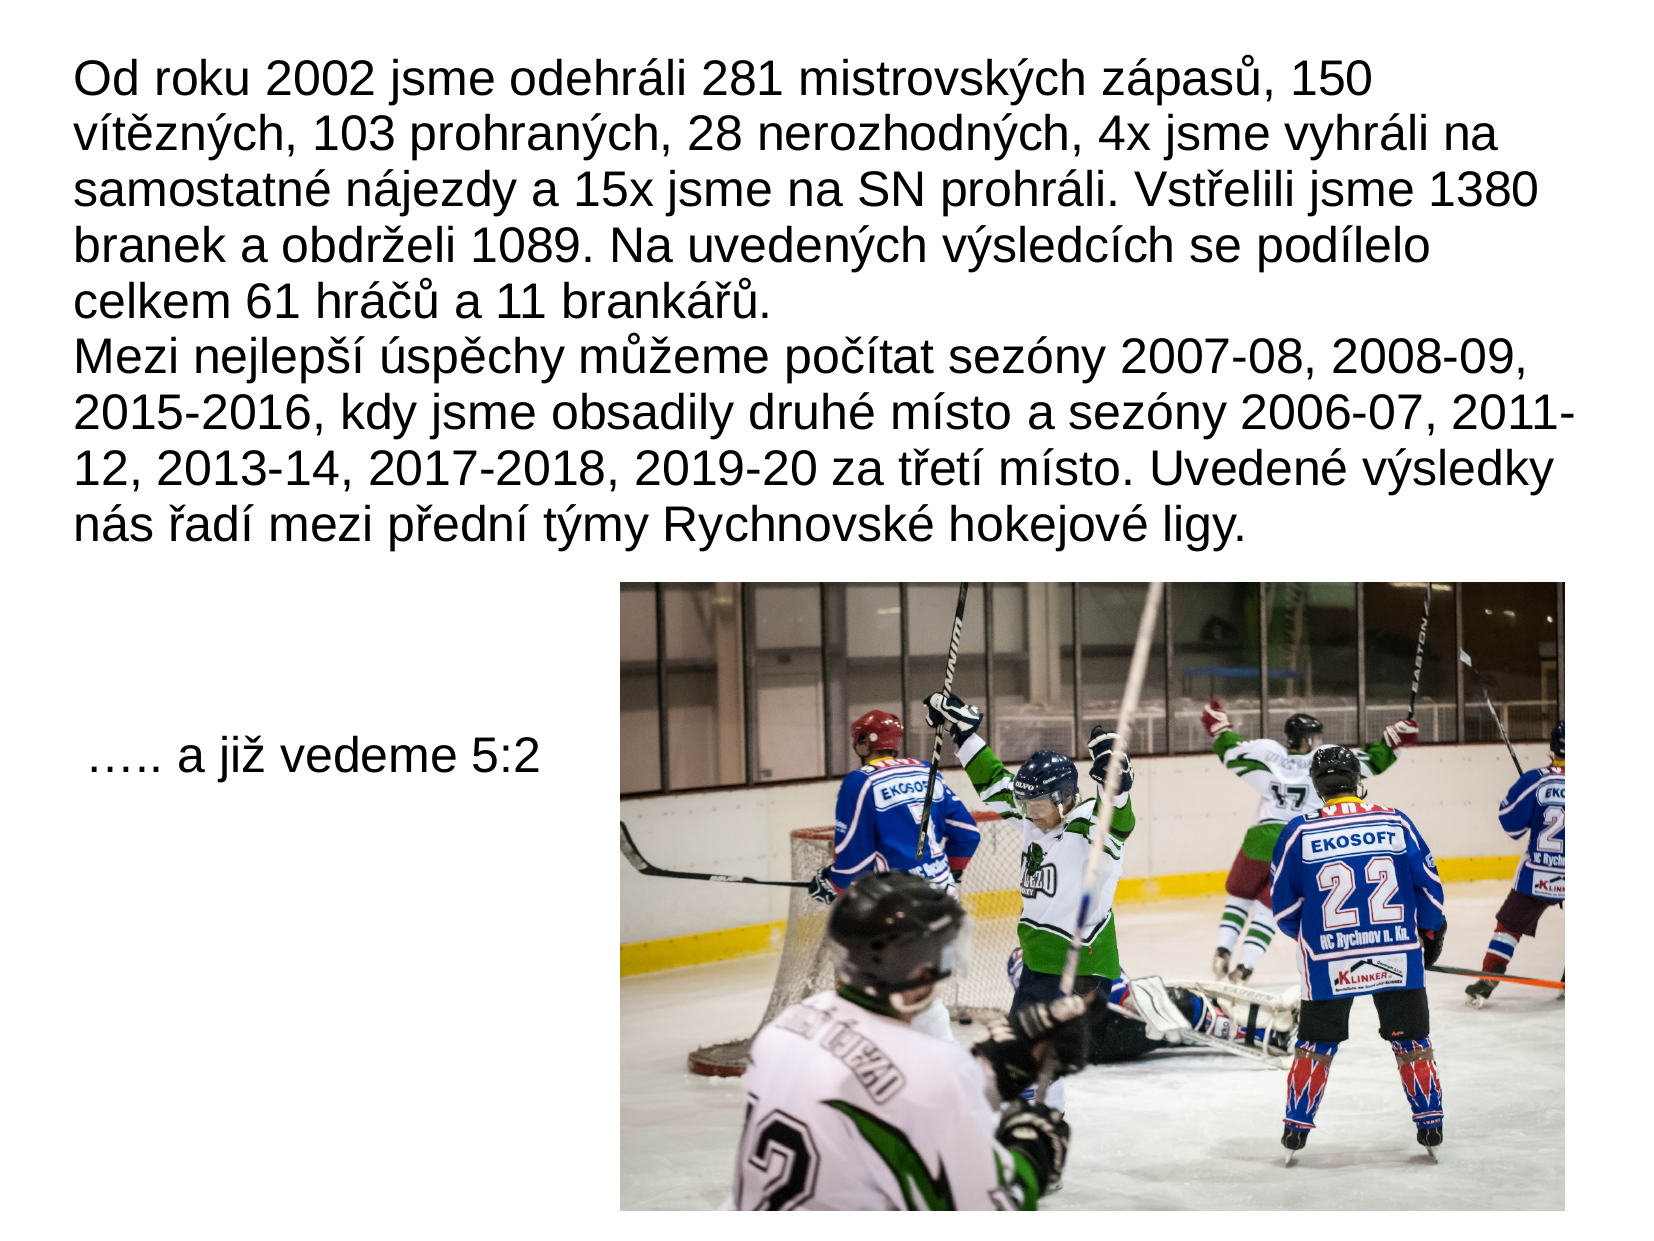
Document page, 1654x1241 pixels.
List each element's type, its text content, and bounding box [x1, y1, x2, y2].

text_box Od roku 2002 jsme odehráli 281 mistrovských zápasů, 150 vítězných, 103 prohraných, 28 nerozhodných, 4x jsme vyhráli na samostatné nájezdy a 15x jsme na SN prohráli. Vstřelili jsme 1380 branek a obdrželi 1089. Na uvedených výsledcích se podílelo celkem 61 hráčů a 11 brankářů. Mezi nejlepší úspěchy můžeme počítat sezóny 2007-08, 2008-09, 2015-2016, kdy jsme obsadily druhé místo a sezóny 2006-07, 2011-12, 2013-14, 2017-2018, 2019-20 za třetí místo. Uvedené výsledky nás řadí mezi přední týmy Rychnovské hokejové ligy. [59, 42, 1595, 739]
text_box ….. a již vedeme 5:2 [70, 714, 579, 791]
picture [620, 583, 1565, 1211]
